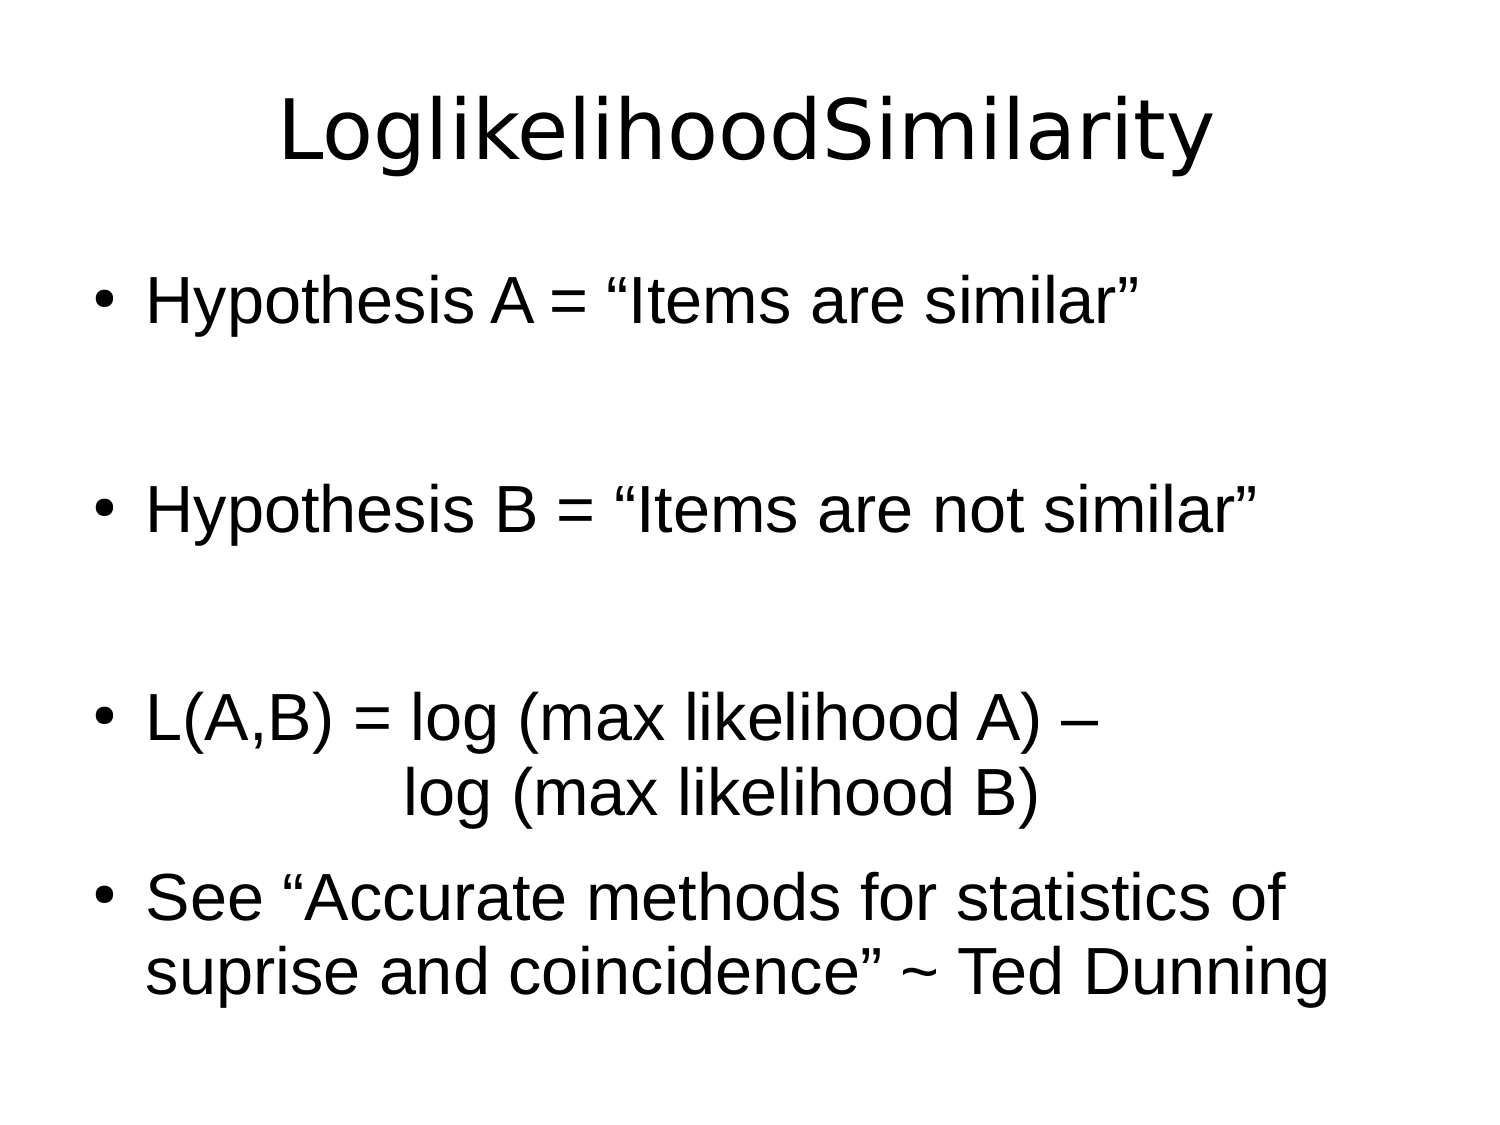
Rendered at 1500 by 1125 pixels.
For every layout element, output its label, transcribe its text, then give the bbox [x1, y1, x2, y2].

text_box LoglikelihoodSimilarity [262, 75, 1232, 187]
list Hypothesis A = “Items are similar” Hypothesis B = “Items are not similar” L(A,B) = log (max likelihood A) – log (max likelihood B) See “Accurate methods for statistics of suprise and coincidence” ~ Ted Dunning [75, 263, 1425, 1114]
